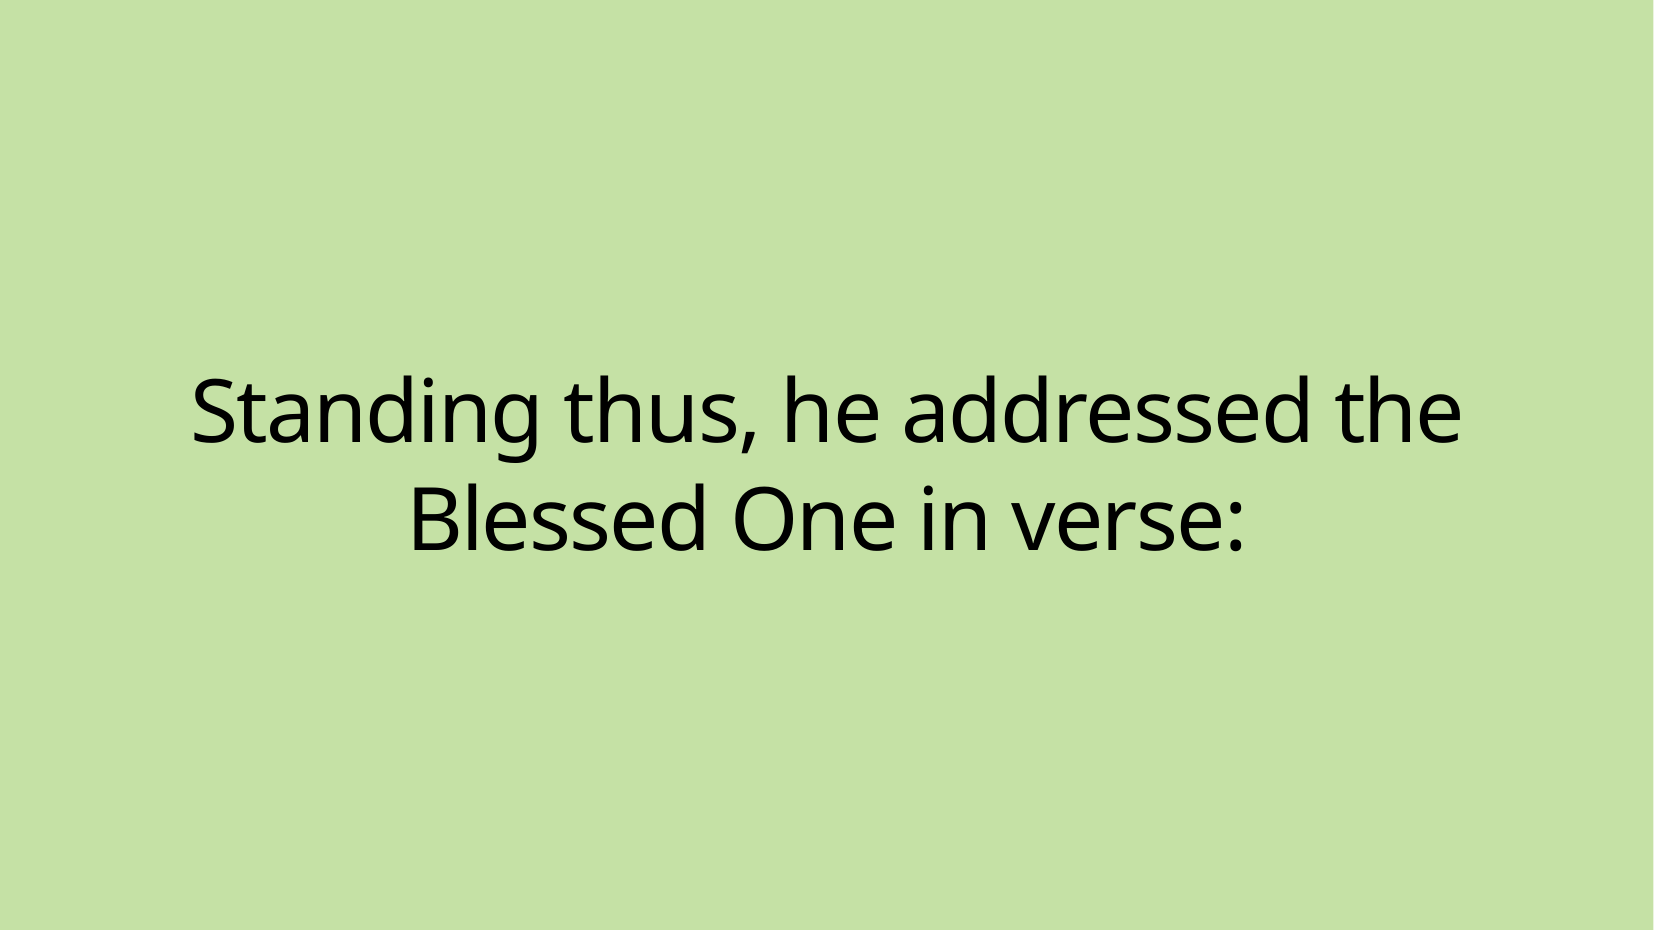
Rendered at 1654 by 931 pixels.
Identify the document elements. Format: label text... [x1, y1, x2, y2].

subtitle Standing thus, he addressed the Blessed One in verse: [82, 0, 1571, 931]
